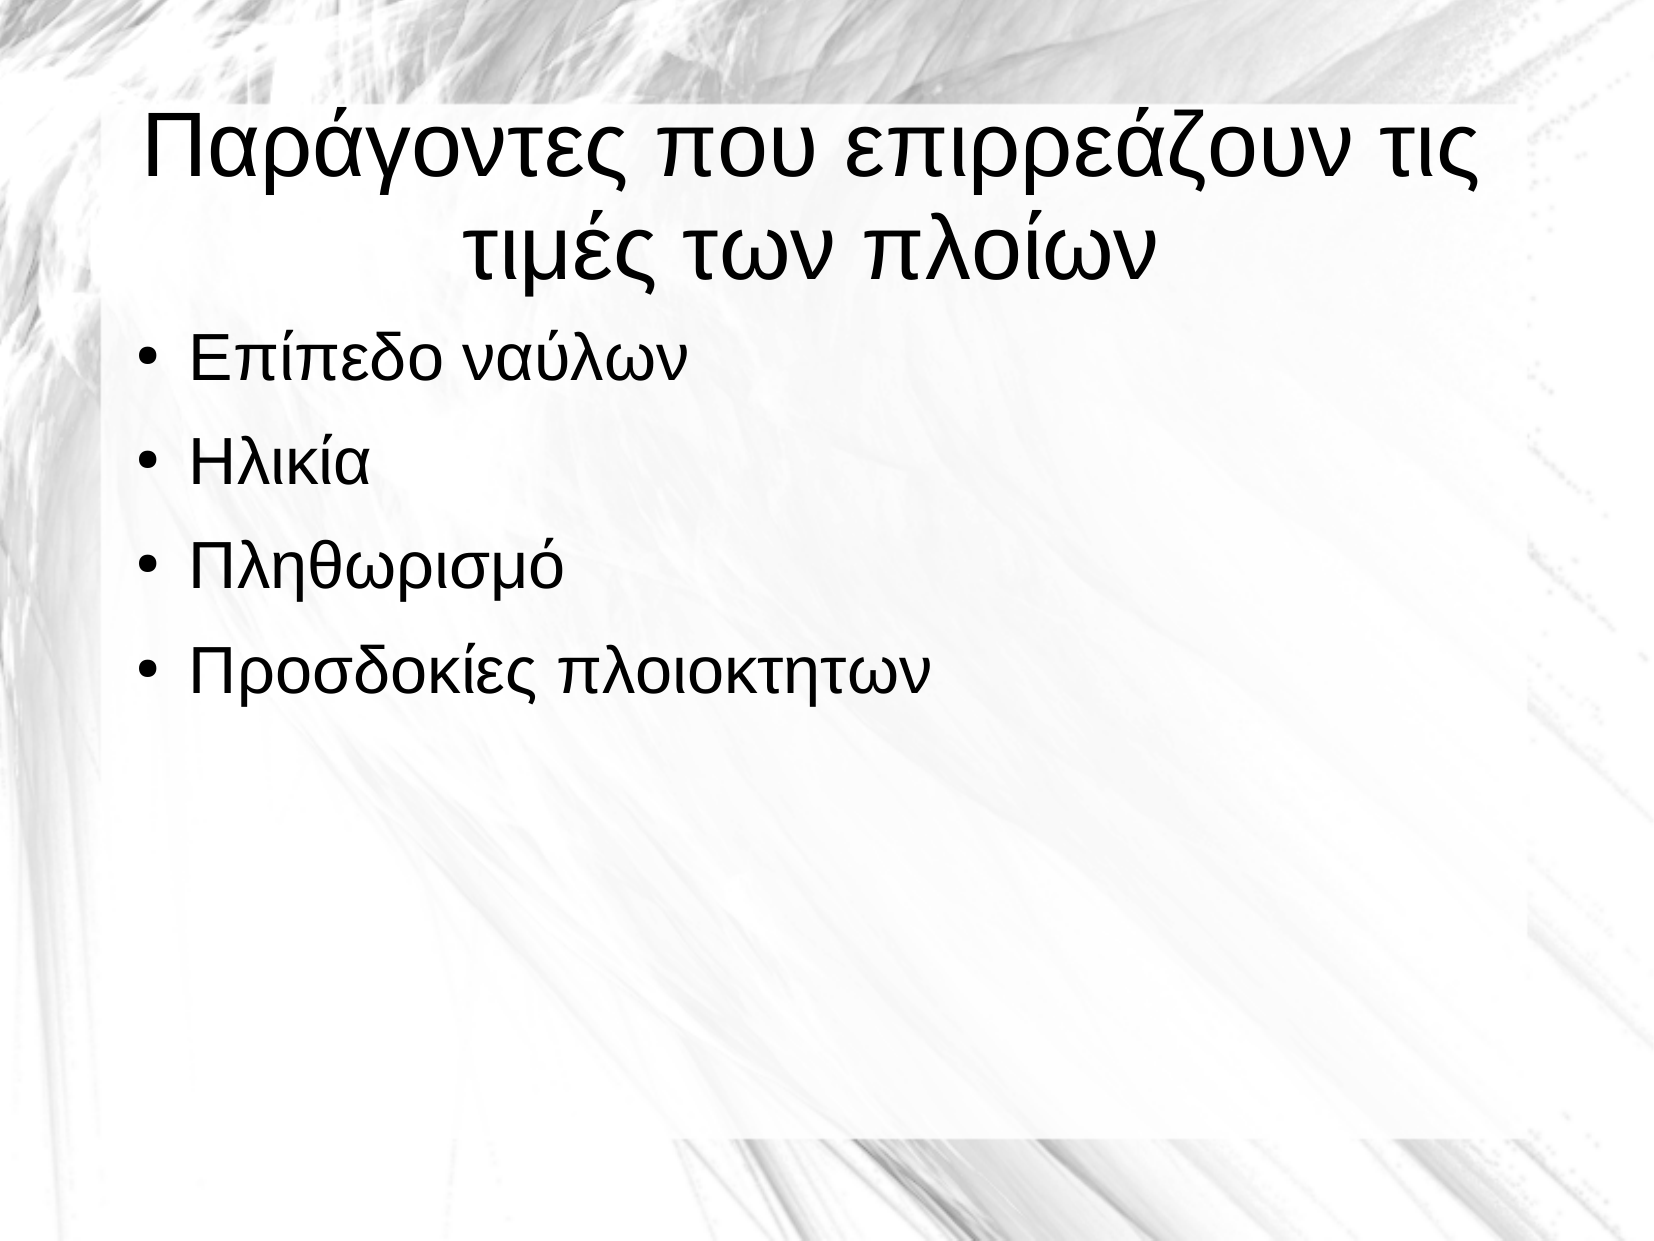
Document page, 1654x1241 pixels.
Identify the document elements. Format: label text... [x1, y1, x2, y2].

picture [0, 0, 1654, 1241]
title Παράγοντες που επιρρεάζουν τις τιμές των πλοίων [118, 93, 1506, 299]
list Επίπεδο ναύλων Ηλικία Πληθωρισμό Προσδοκίες πλοιοκτητων [118, 319, 1571, 945]
